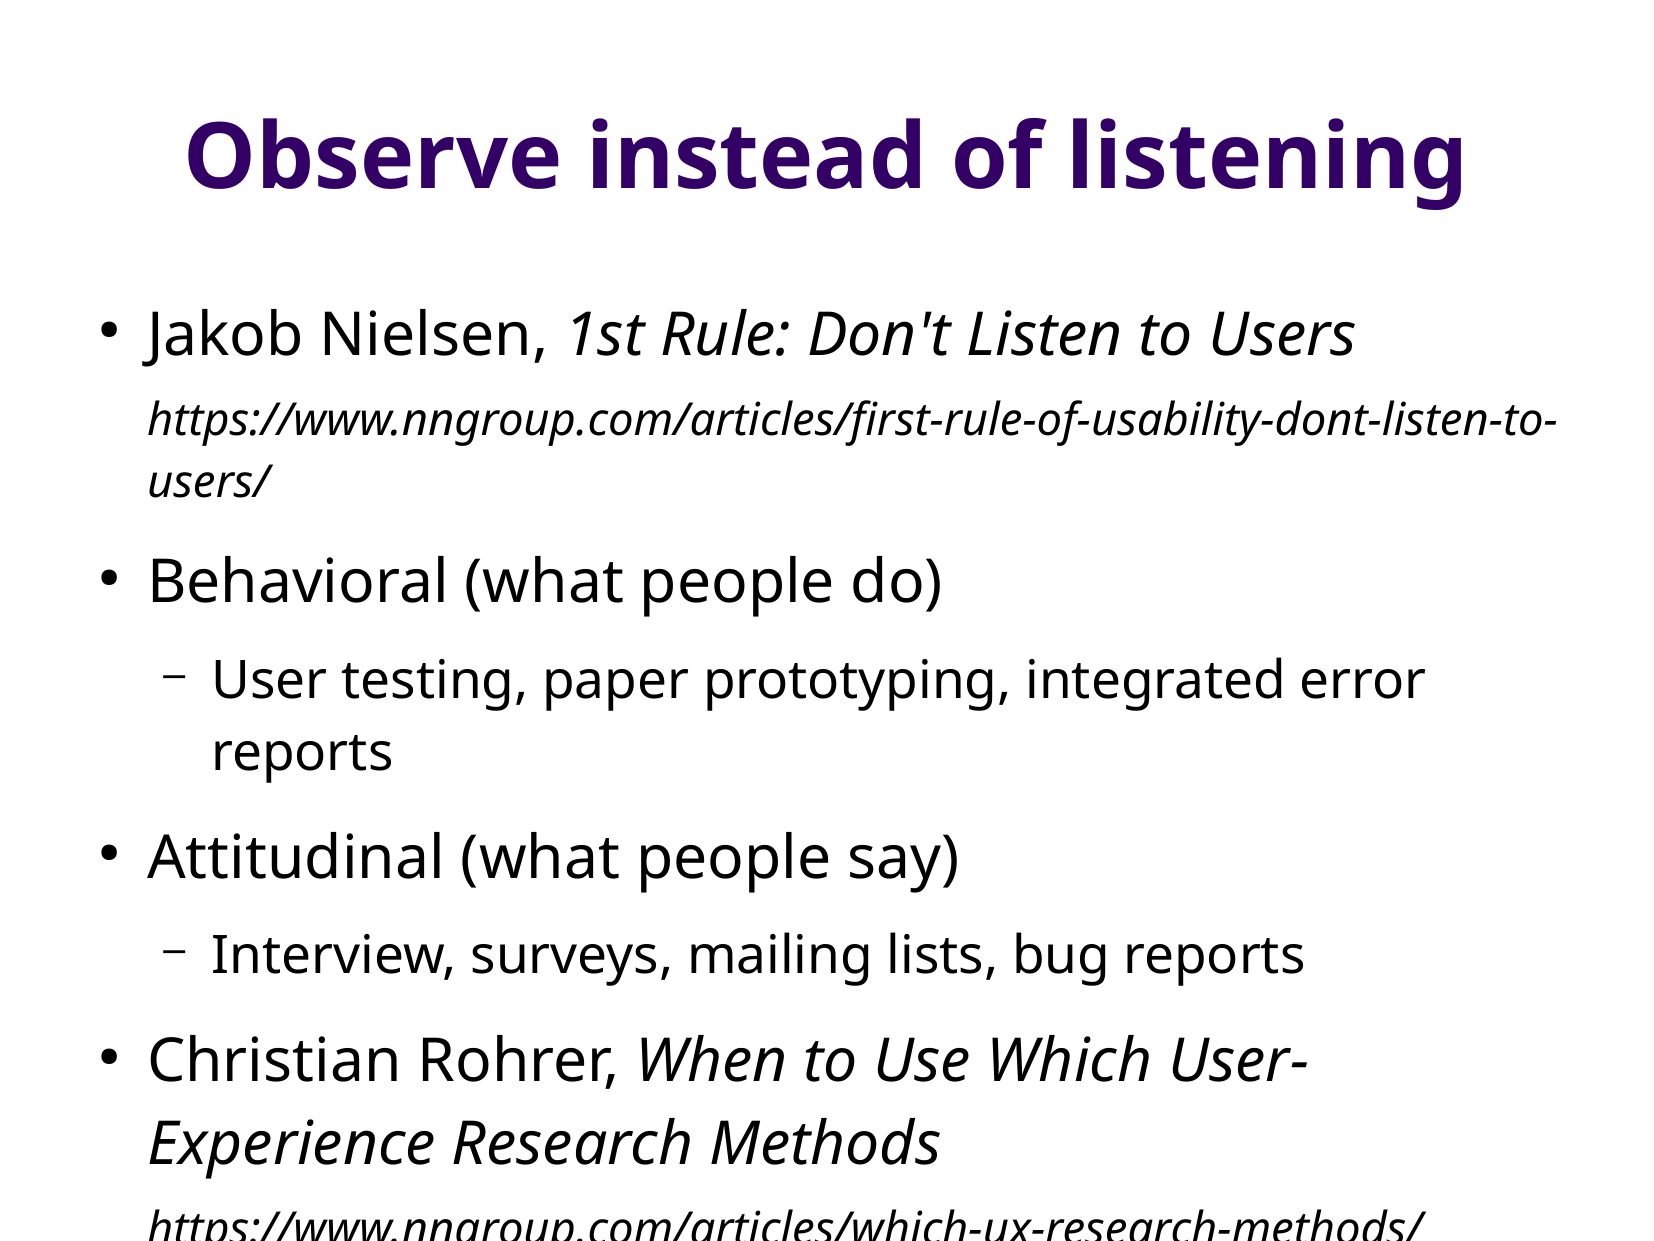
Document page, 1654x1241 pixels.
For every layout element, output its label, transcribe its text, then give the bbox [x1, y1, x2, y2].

title Observe instead of listening [82, 49, 1571, 257]
list Jakob Nielsen, 1st Rule: Don't Listen to Users https://www.nngroup.com/articles/first-rule-of-usability-dont-listen-to-users/ Behavioral (what people do) User testing, paper prototyping, integrated error reports Attitudinal (what people say) Interview, surveys, mailing lists, bug reports Christian Rohrer, When to Use Which User-Experience Research Methods https://www.nngroup.com/articles/which-ux-research-methods/ [82, 290, 1571, 1241]
